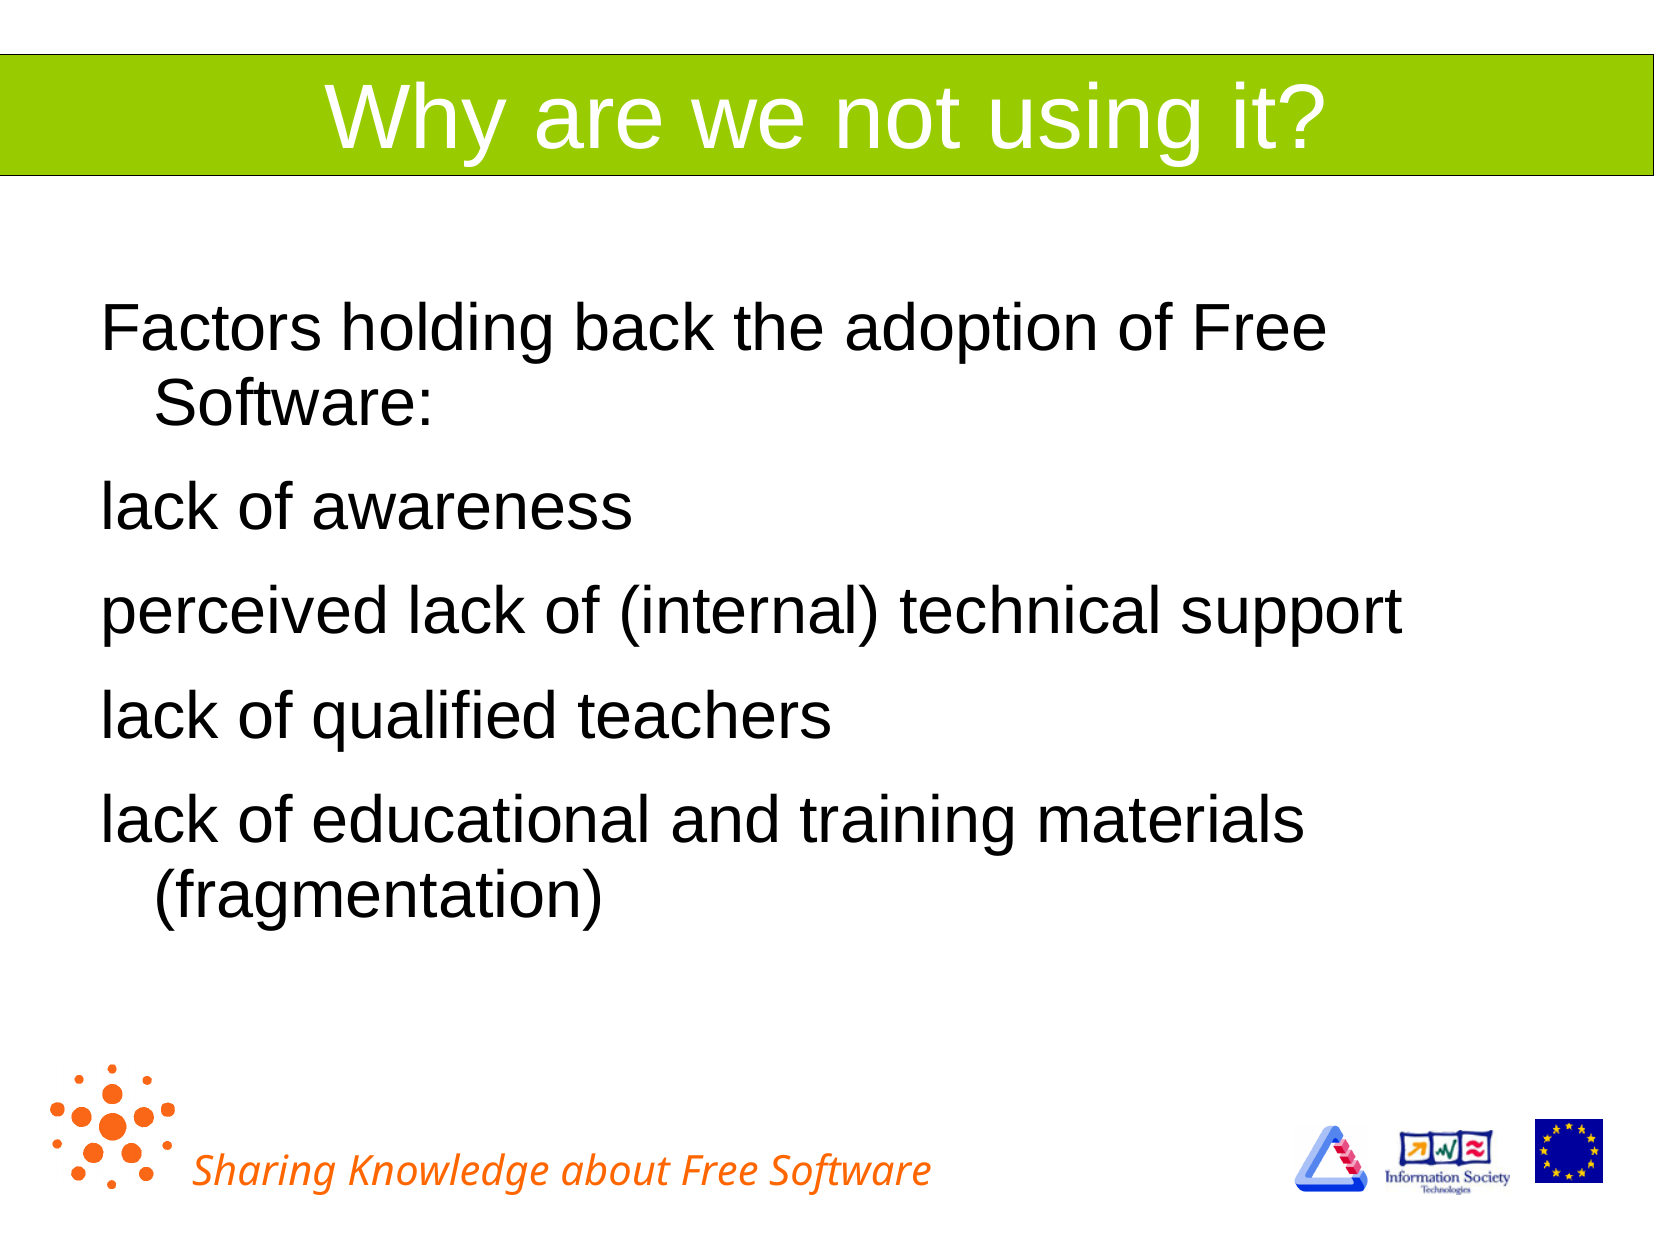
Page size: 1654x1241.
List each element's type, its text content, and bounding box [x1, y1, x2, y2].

picture [50, 1064, 175, 1189]
list Factors holding back the adoption of Free Software: lack of awareness perceived lack of (internal) technical support lack of qualified teachers lack of educational and training materials (fragmentation) [82, 290, 1571, 1109]
picture [1294, 1125, 1368, 1193]
picture [1535, 1119, 1603, 1183]
title Why are we not using it? [82, 59, 1571, 174]
picture [1385, 1130, 1510, 1195]
